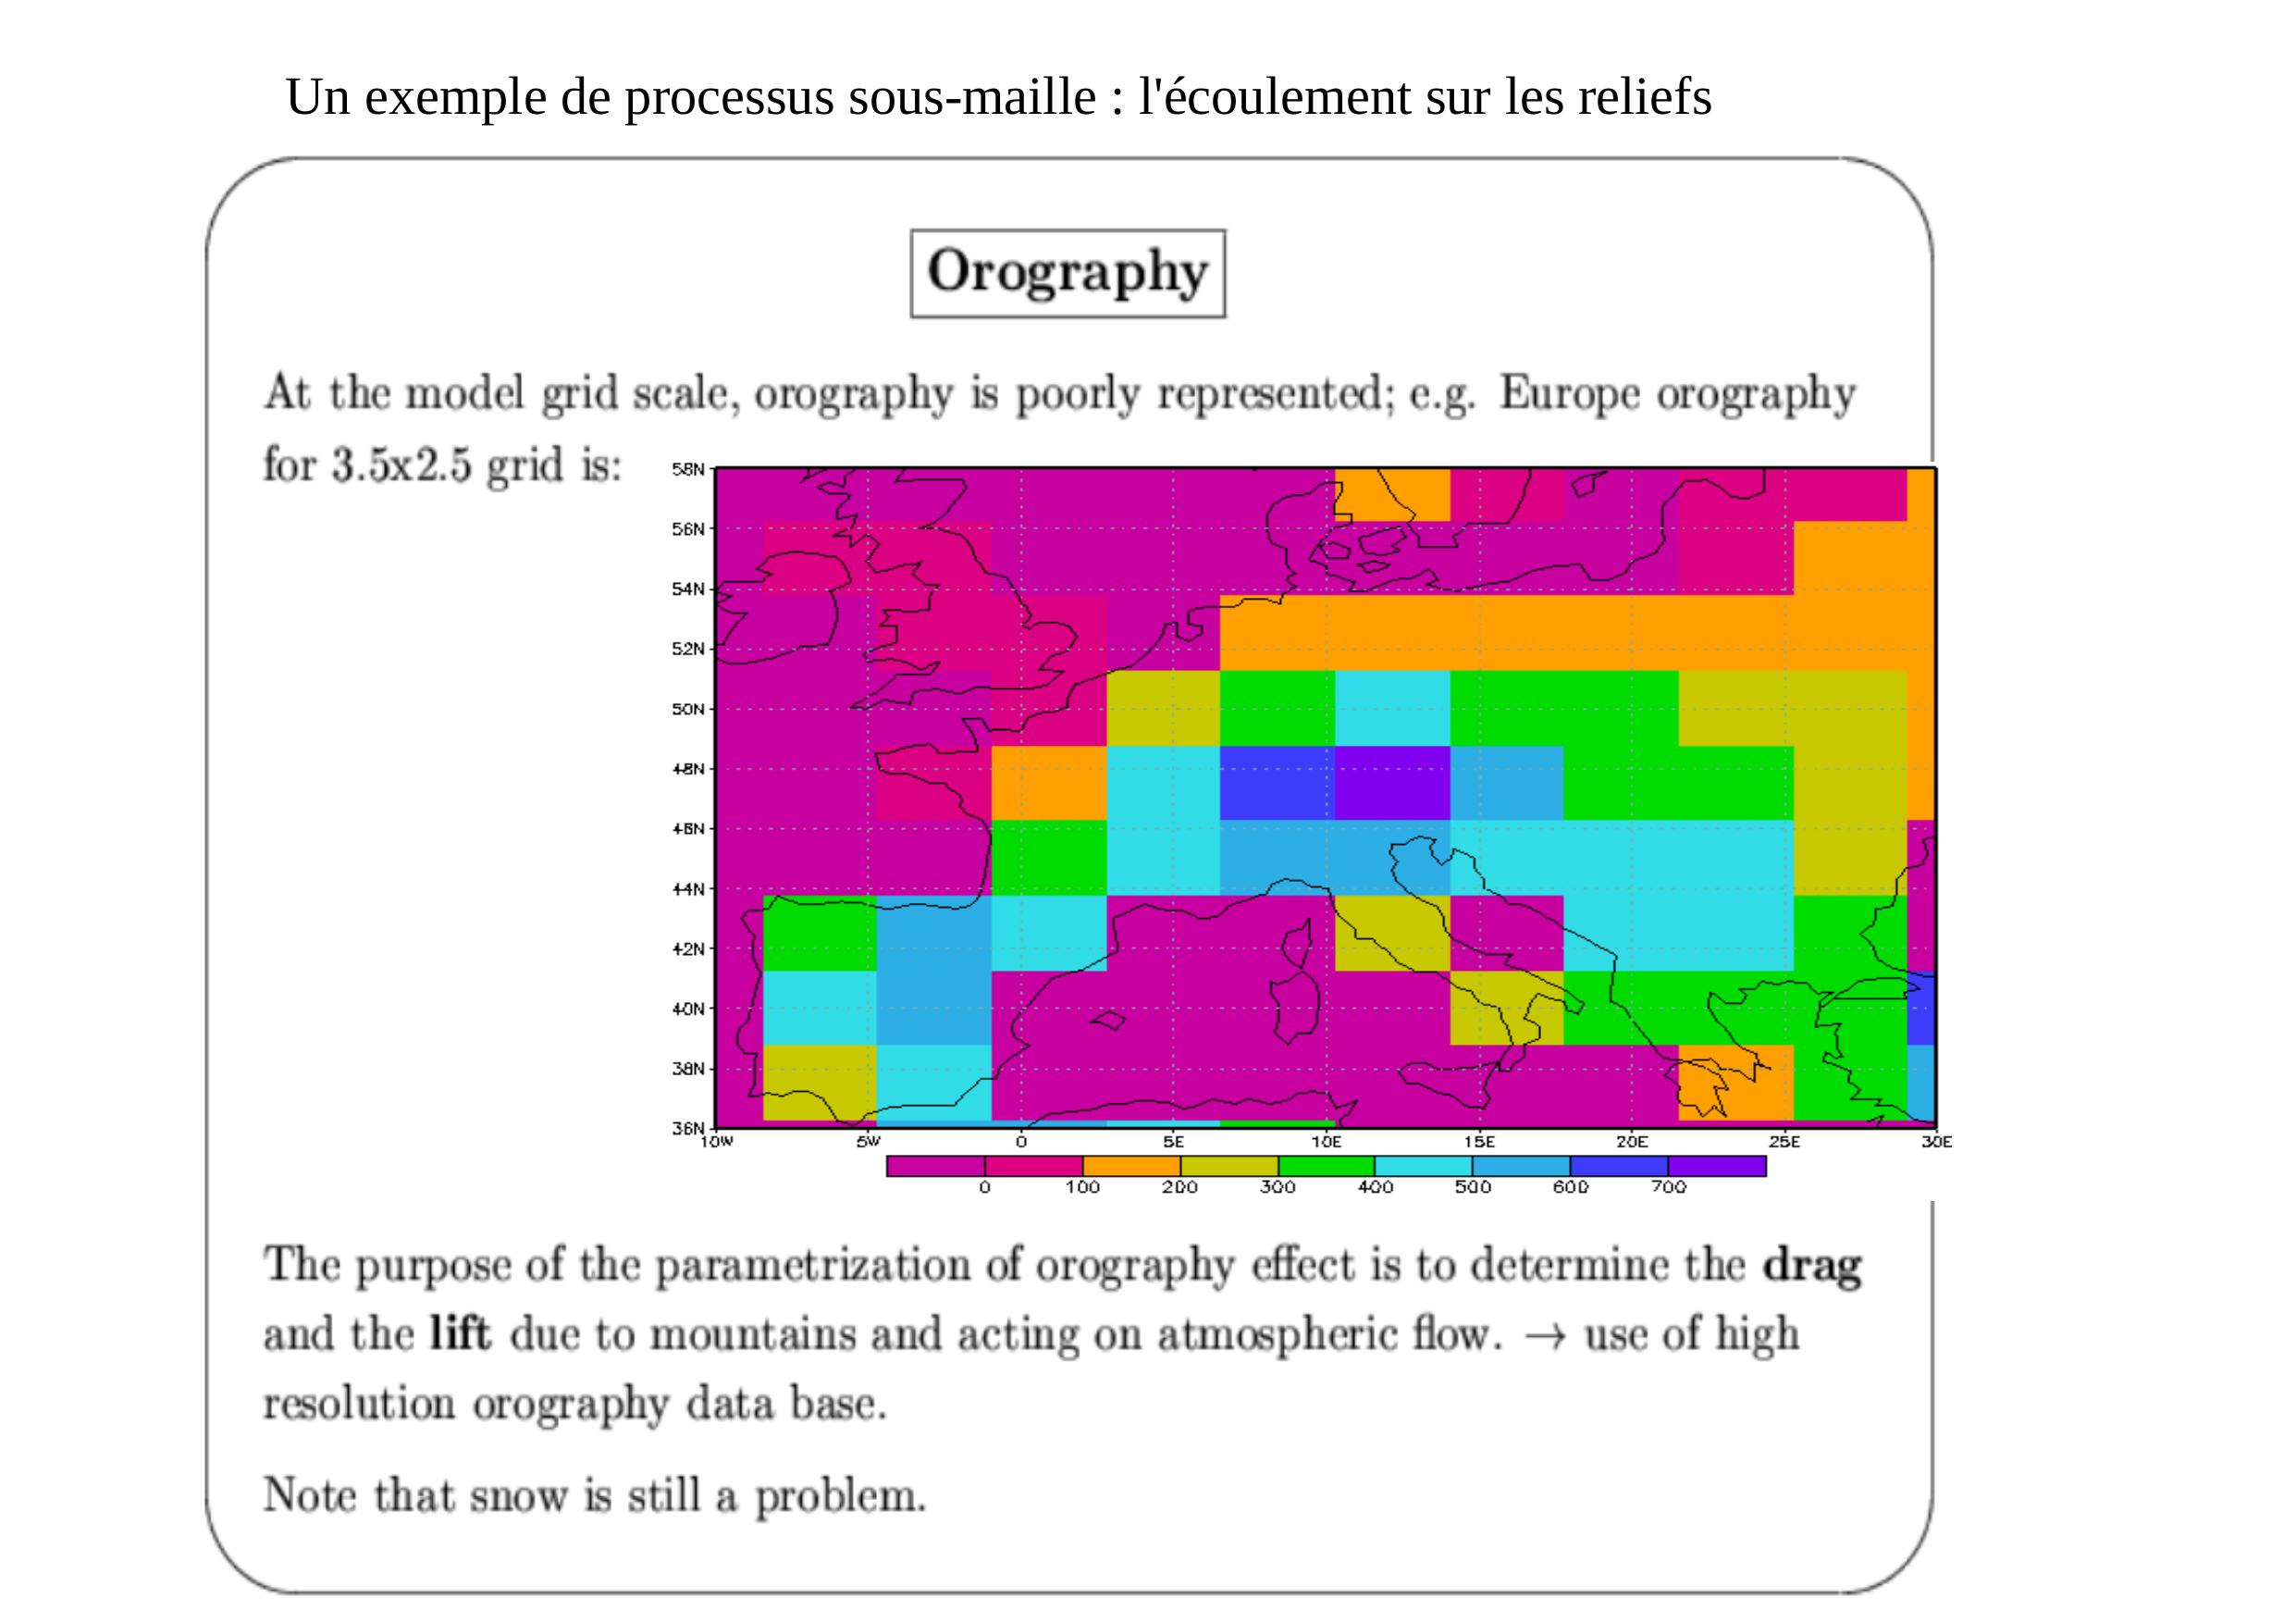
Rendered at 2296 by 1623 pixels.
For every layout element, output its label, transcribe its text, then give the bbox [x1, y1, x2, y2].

picture [26, 0, 2241, 1623]
text_box Un exemple de processus sous-maille : l'écoulement sur les reliefs [286, 63, 1714, 129]
